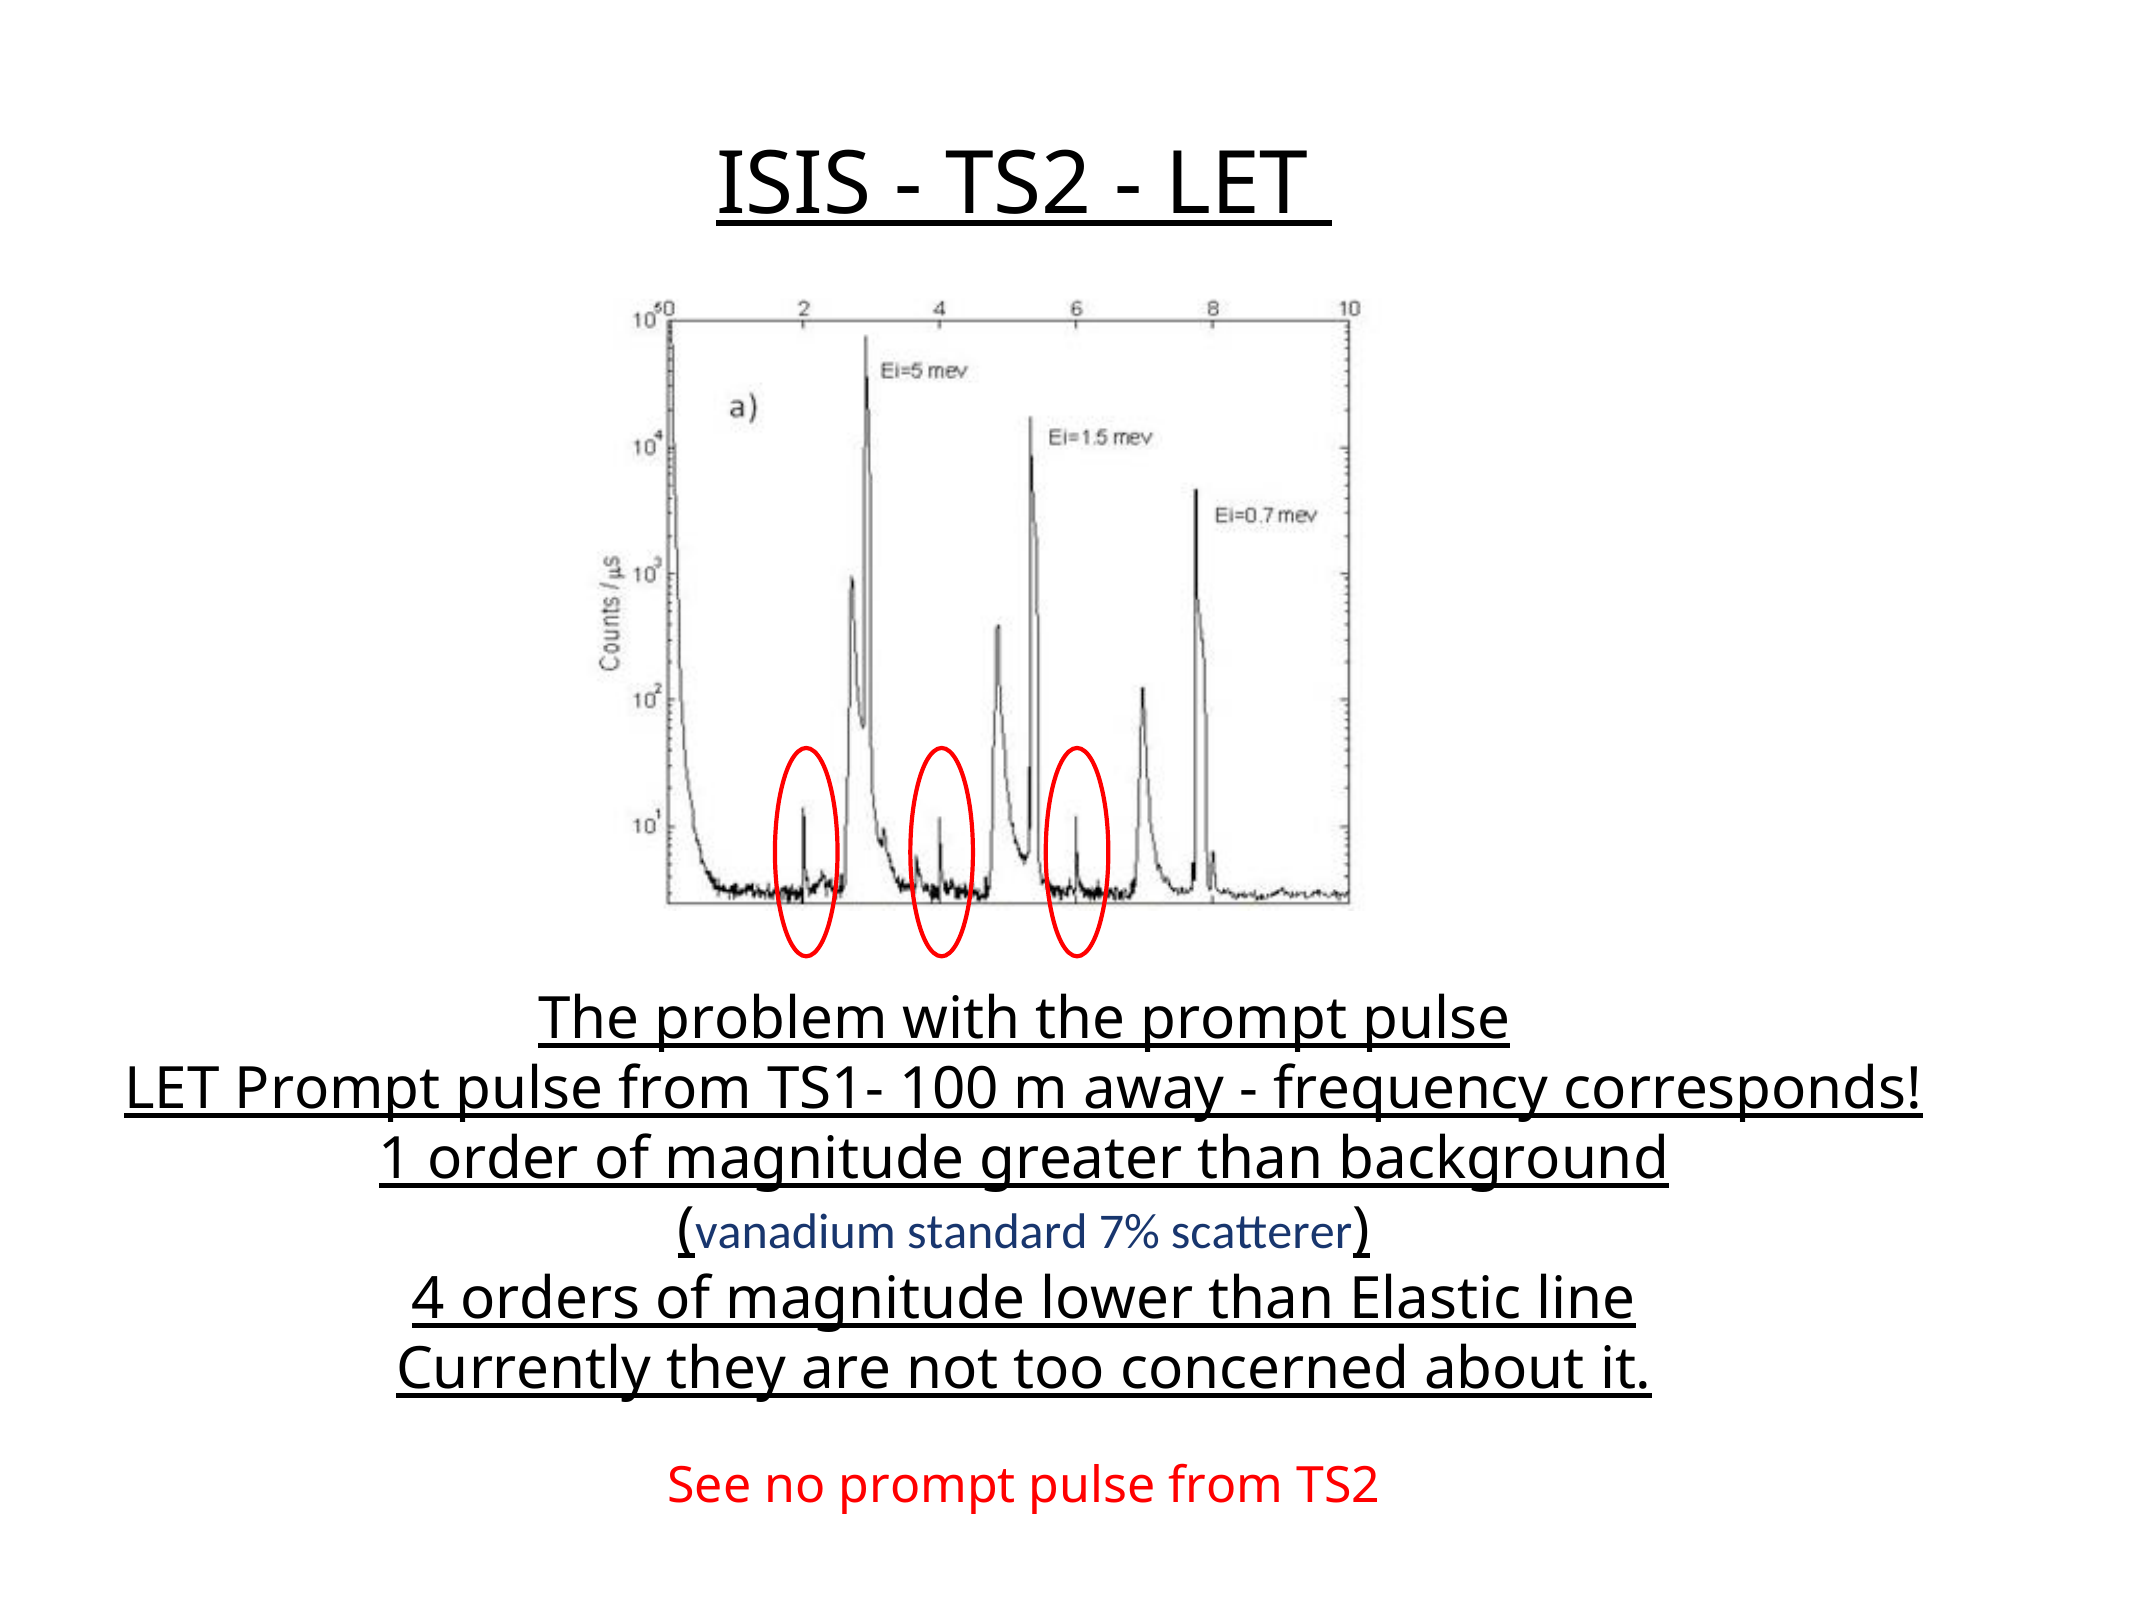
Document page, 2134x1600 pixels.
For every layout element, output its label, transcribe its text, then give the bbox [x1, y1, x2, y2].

picture [913, 751, 970, 911]
picture [778, 751, 835, 911]
picture [1048, 751, 1106, 911]
text_box See no prompt pulse from TS2 [667, 1452, 1381, 1513]
text_box ISIS - TS2 - LET [715, 125, 1332, 231]
picture [556, 283, 1438, 911]
text_box The problem with the prompt pulse LET Prompt pulse from TS1- 100 m away - frequency corresponds! 1 order of magnitude greater than background (vanadium standard 7% scatterer) 4 orders of magnitude lower than Elastic line Currently they are not too concerned about it. [124, 980, 1924, 1401]
